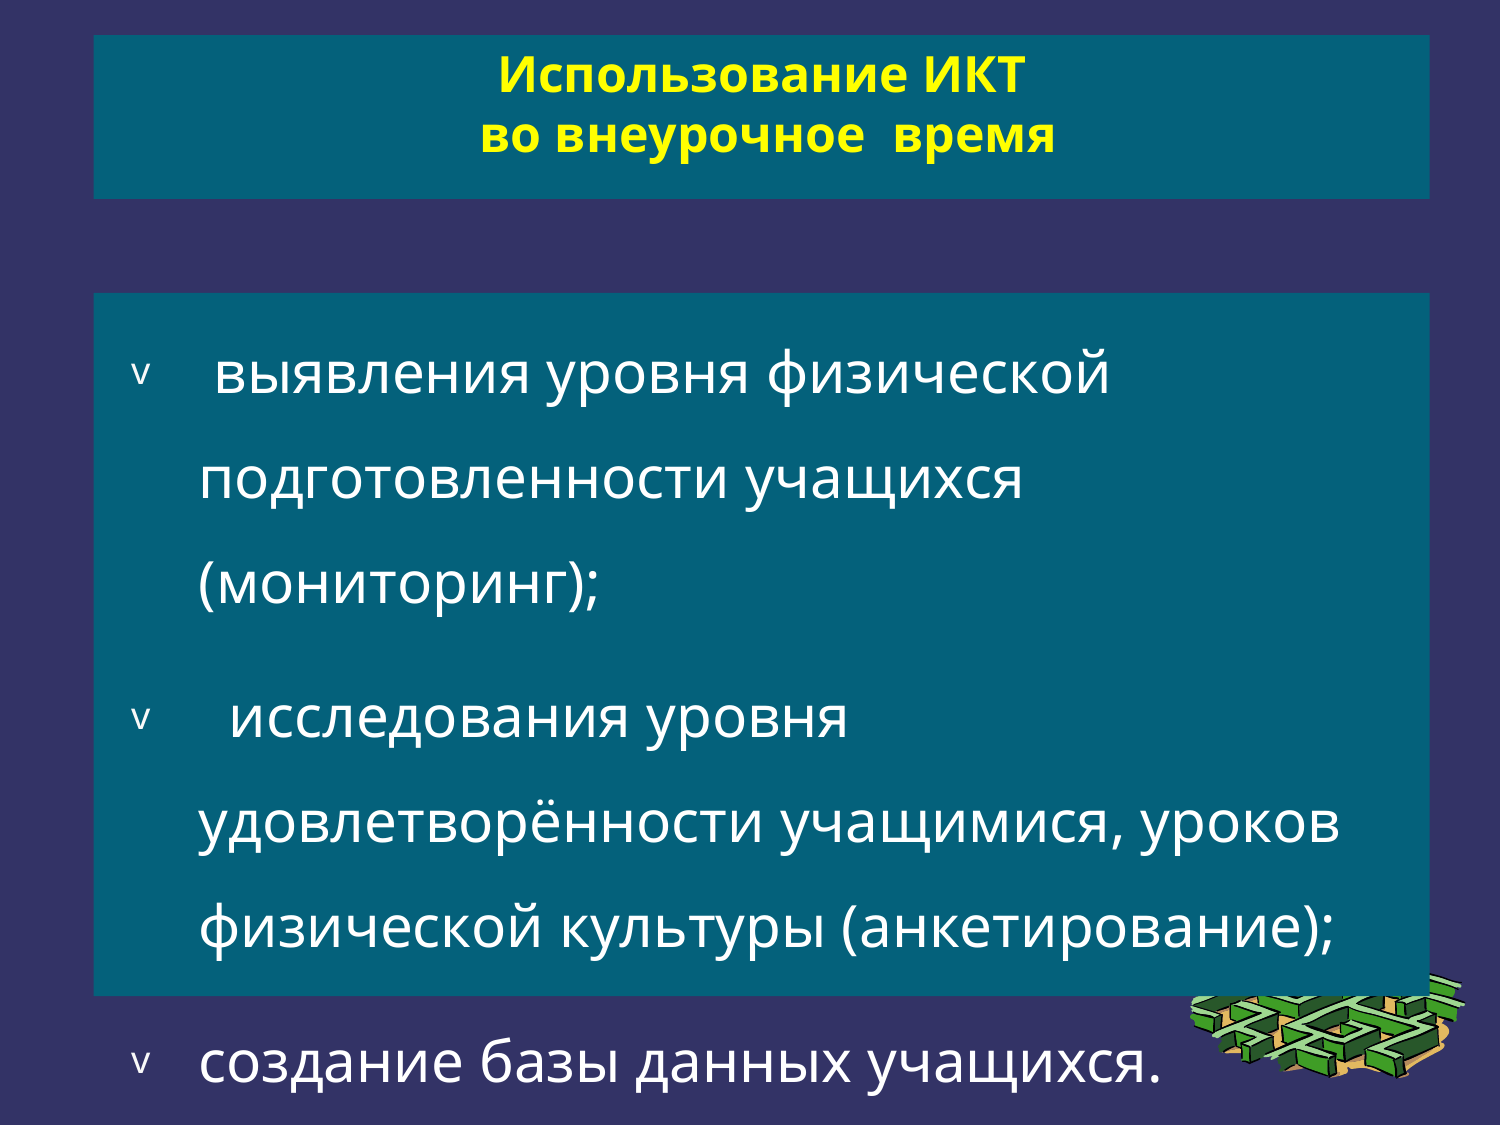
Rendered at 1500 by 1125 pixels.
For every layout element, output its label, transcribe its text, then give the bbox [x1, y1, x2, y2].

list выявления уровня физической подготовленности учащихся (мониторинг); исследования уровня удовлетворённости учащимися, уроков физической культуры (анкетирование); создание базы данных учащихся. [93, 292, 1430, 997]
title Использование ИКТ во внеурочное время [93, 35, 1430, 199]
